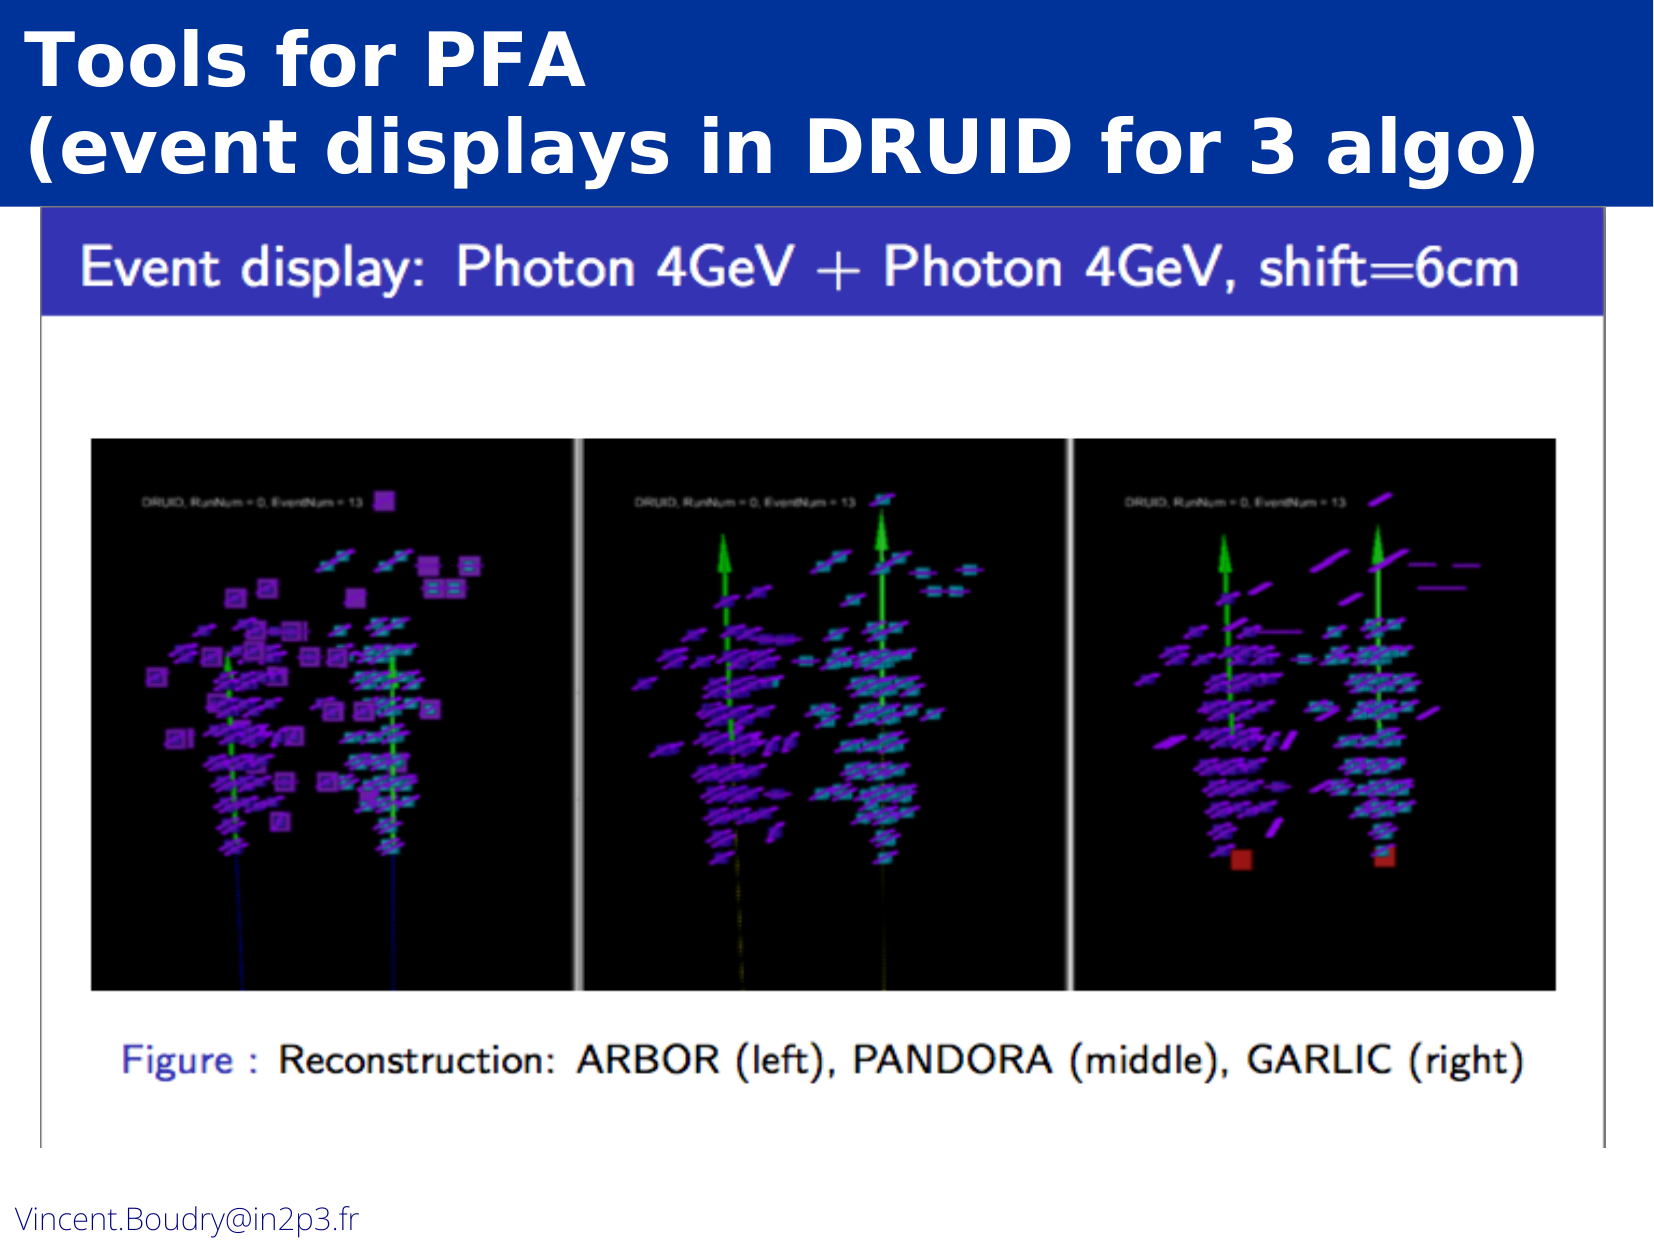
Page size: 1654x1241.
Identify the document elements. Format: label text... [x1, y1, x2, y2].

title Tools for PFA (event displays in DRUID for 3 algo) [24, 16, 1635, 191]
picture [40, 206, 1606, 1148]
